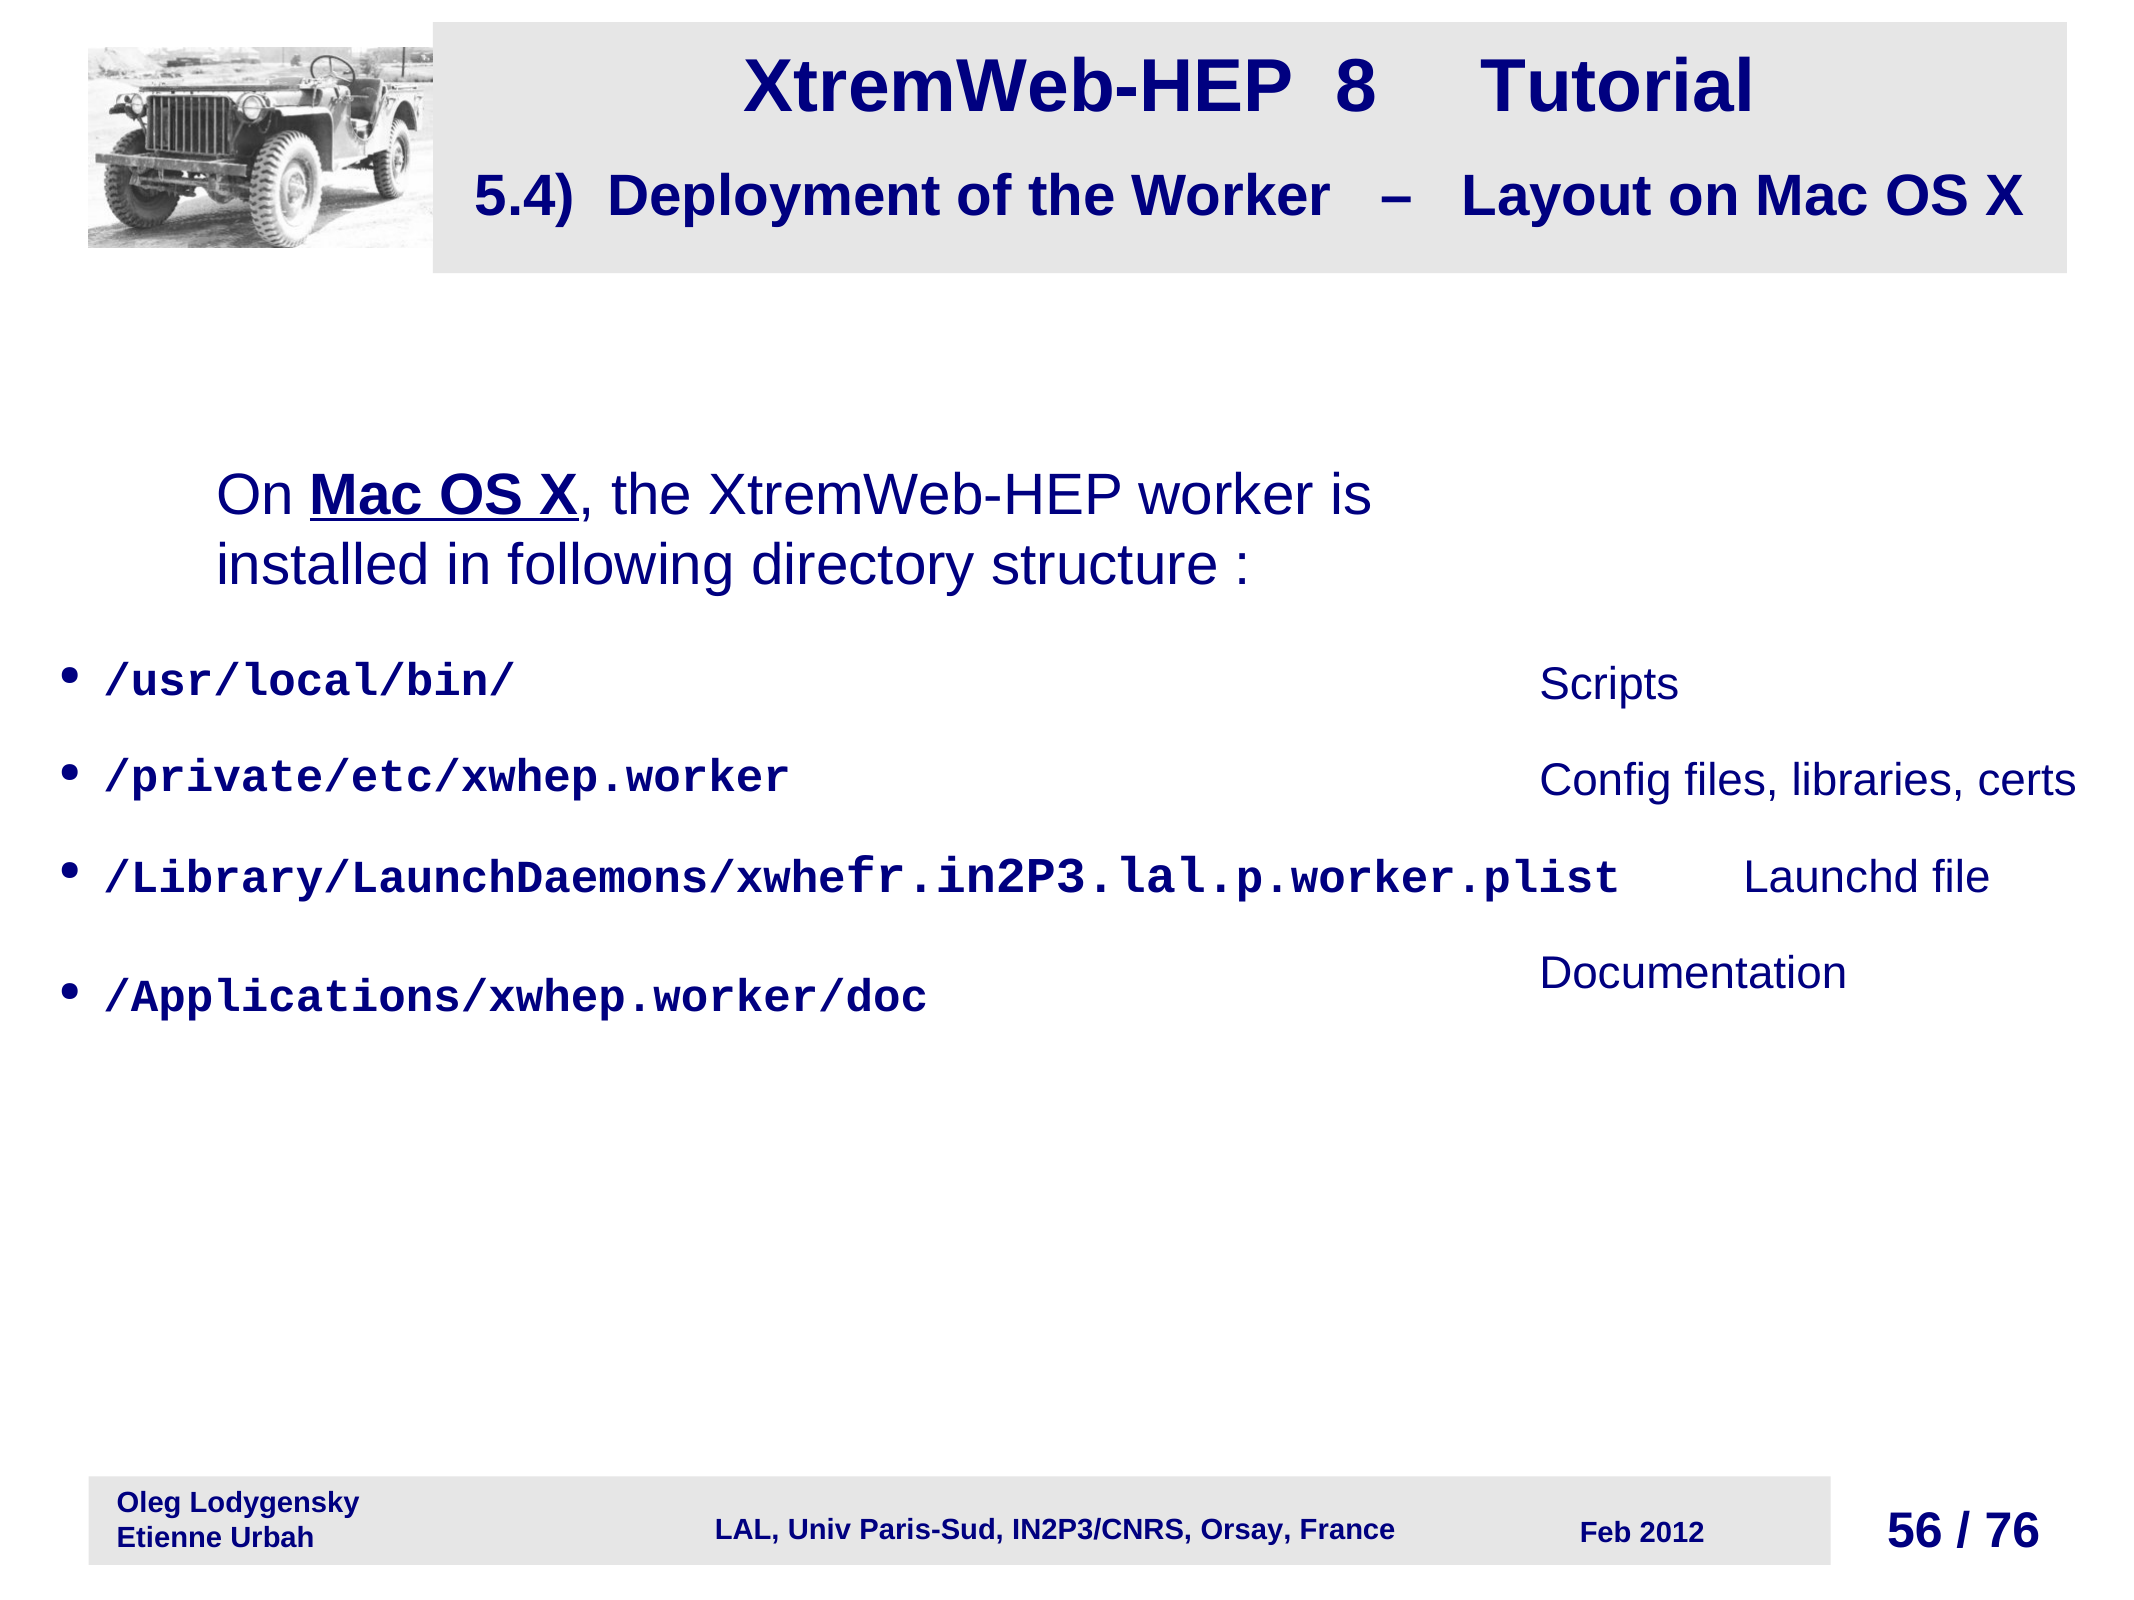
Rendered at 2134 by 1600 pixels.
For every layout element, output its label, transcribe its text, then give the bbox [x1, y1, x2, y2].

title 5.4) Deployment of the Worker – Layout on Mac OS X [442, 118, 2067, 266]
text_box /usr/local/bin/ /private/etc/xwhep.worker /Library/LaunchDaemons/xwhefr.in2P3.lal.p.worker.plist /Applications/xwhep.worker/doc [59, 649, 1654, 1067]
text_box On Mac OS X, the XtremWeb-HEP worker is installed in following directory structure : [206, 456, 1433, 550]
text_box Scripts Config files, libraries, certs Launchd file Documentation [1539, 653, 2116, 1071]
picture [88, 47, 433, 248]
